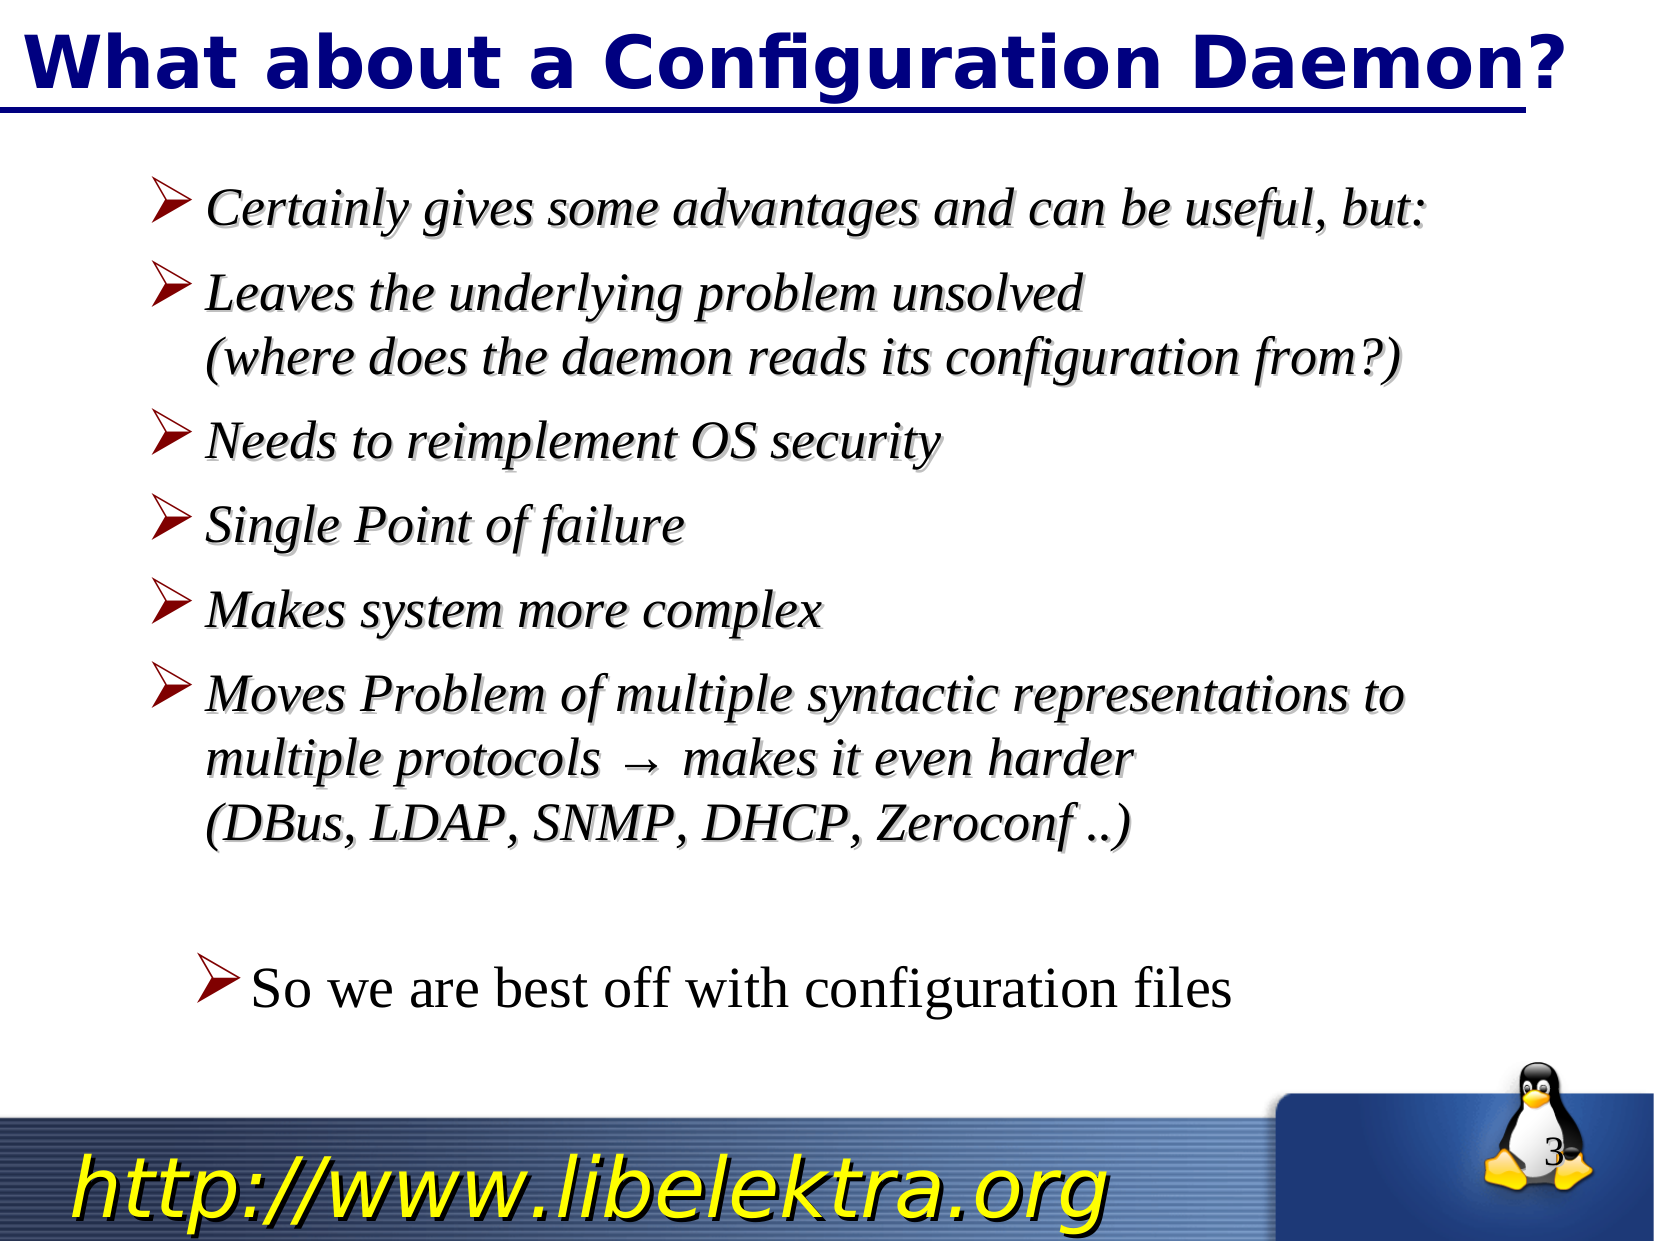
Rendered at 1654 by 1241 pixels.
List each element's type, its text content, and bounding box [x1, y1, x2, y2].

picture [0, 1061, 1654, 1241]
text_box <Nummer> [1370, 1122, 1566, 1178]
list Certainly gives some advantages and can be useful, but: Leaves the underlying problem unsolved (where does the daemon reads its configuration from?) Needs to reimplement OS security Single Point of failure Makes system more complex Moves Problem of multiple syntactic representations to multiple protocols → makes it even harder (DBus, LDAP, SNMP, DHCP, Zeroconf ..) So we are best off with configuration files [131, 166, 1447, 1039]
text_box What about a Configuration Daemon? [22, 14, 1611, 111]
